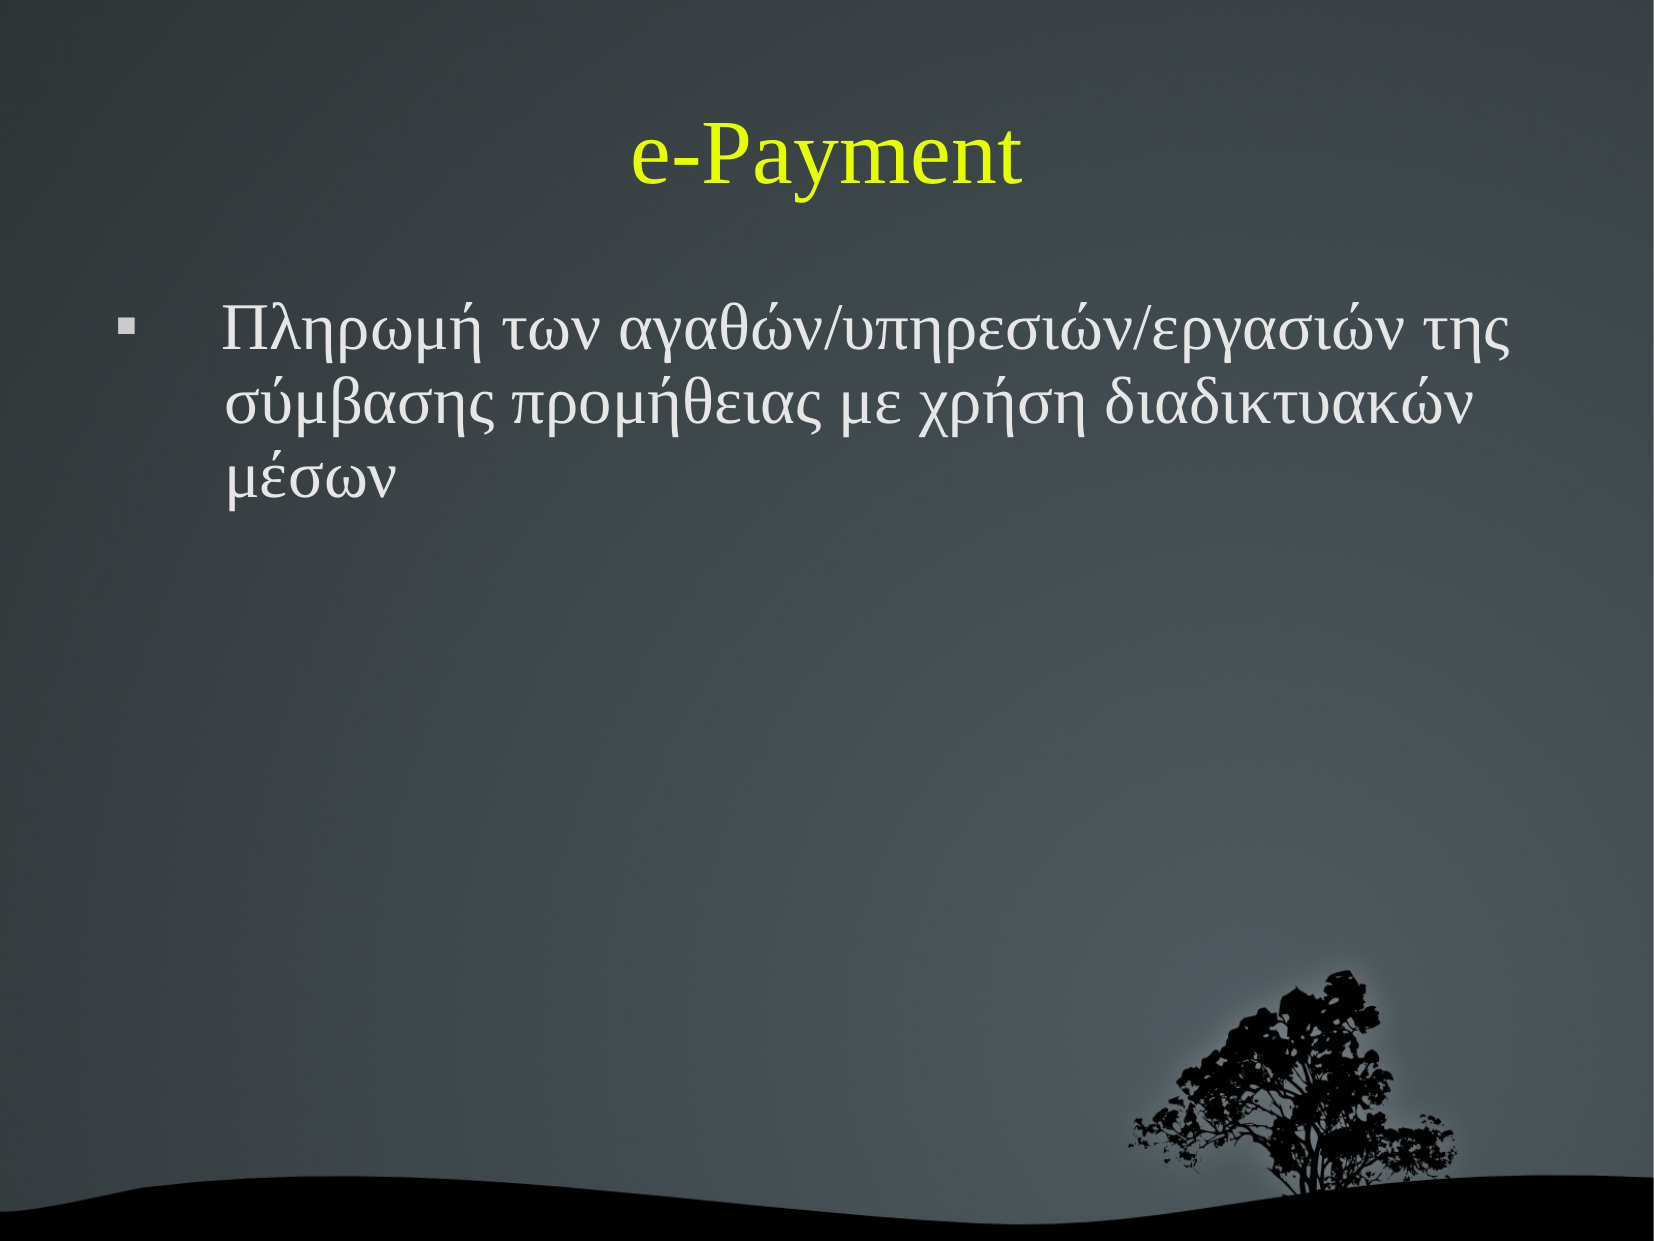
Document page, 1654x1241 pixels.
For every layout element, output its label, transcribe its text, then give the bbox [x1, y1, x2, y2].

list Πληρωμή των αγαθών/υπηρεσιών/εργασιών της σύμβασης προμήθειας με χρήση διαδικτυακών μέσων [82, 290, 1571, 1094]
title e-Payment [82, 56, 1571, 250]
picture [0, 0, 1654, 1241]
